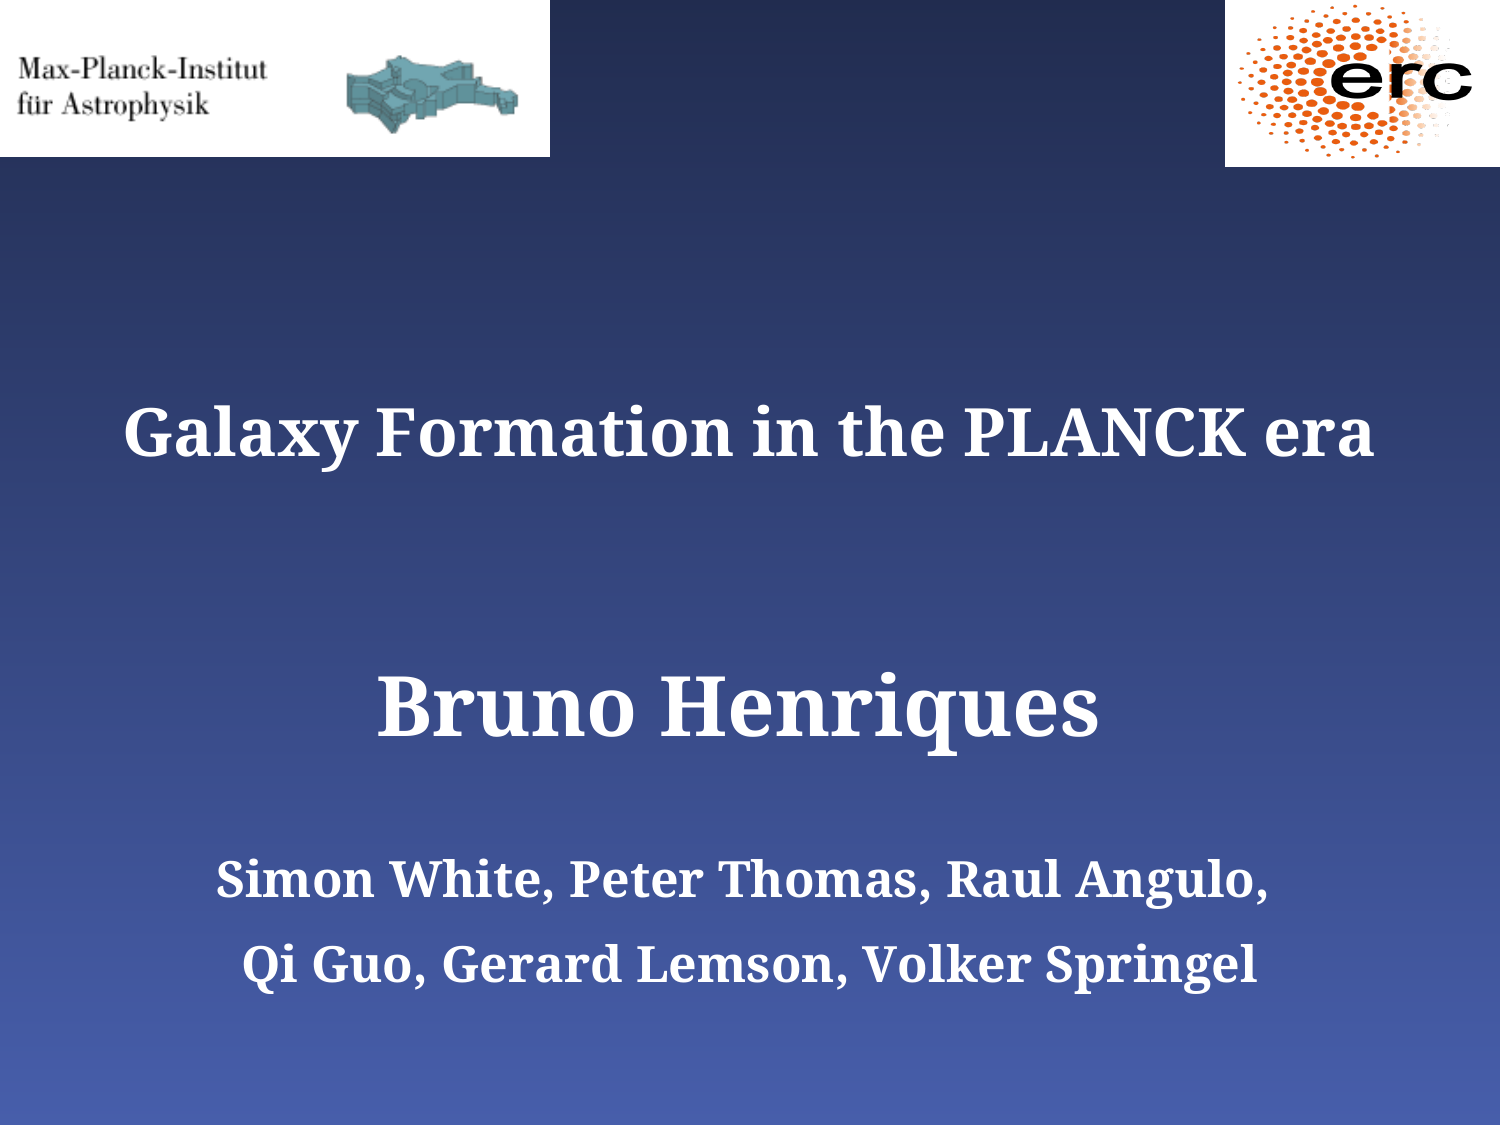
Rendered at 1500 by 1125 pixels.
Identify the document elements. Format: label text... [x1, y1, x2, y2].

text_box Galaxy Formation in the PLANCK era [0, 337, 1500, 563]
text_box Bruno Henriques Simon White, Peter Thomas, Raul Angulo, Qi Guo, Gerard Lemson, Volker Springel [0, 837, 1500, 1000]
picture [0, 0, 550, 158]
picture [1224, 0, 1500, 167]
